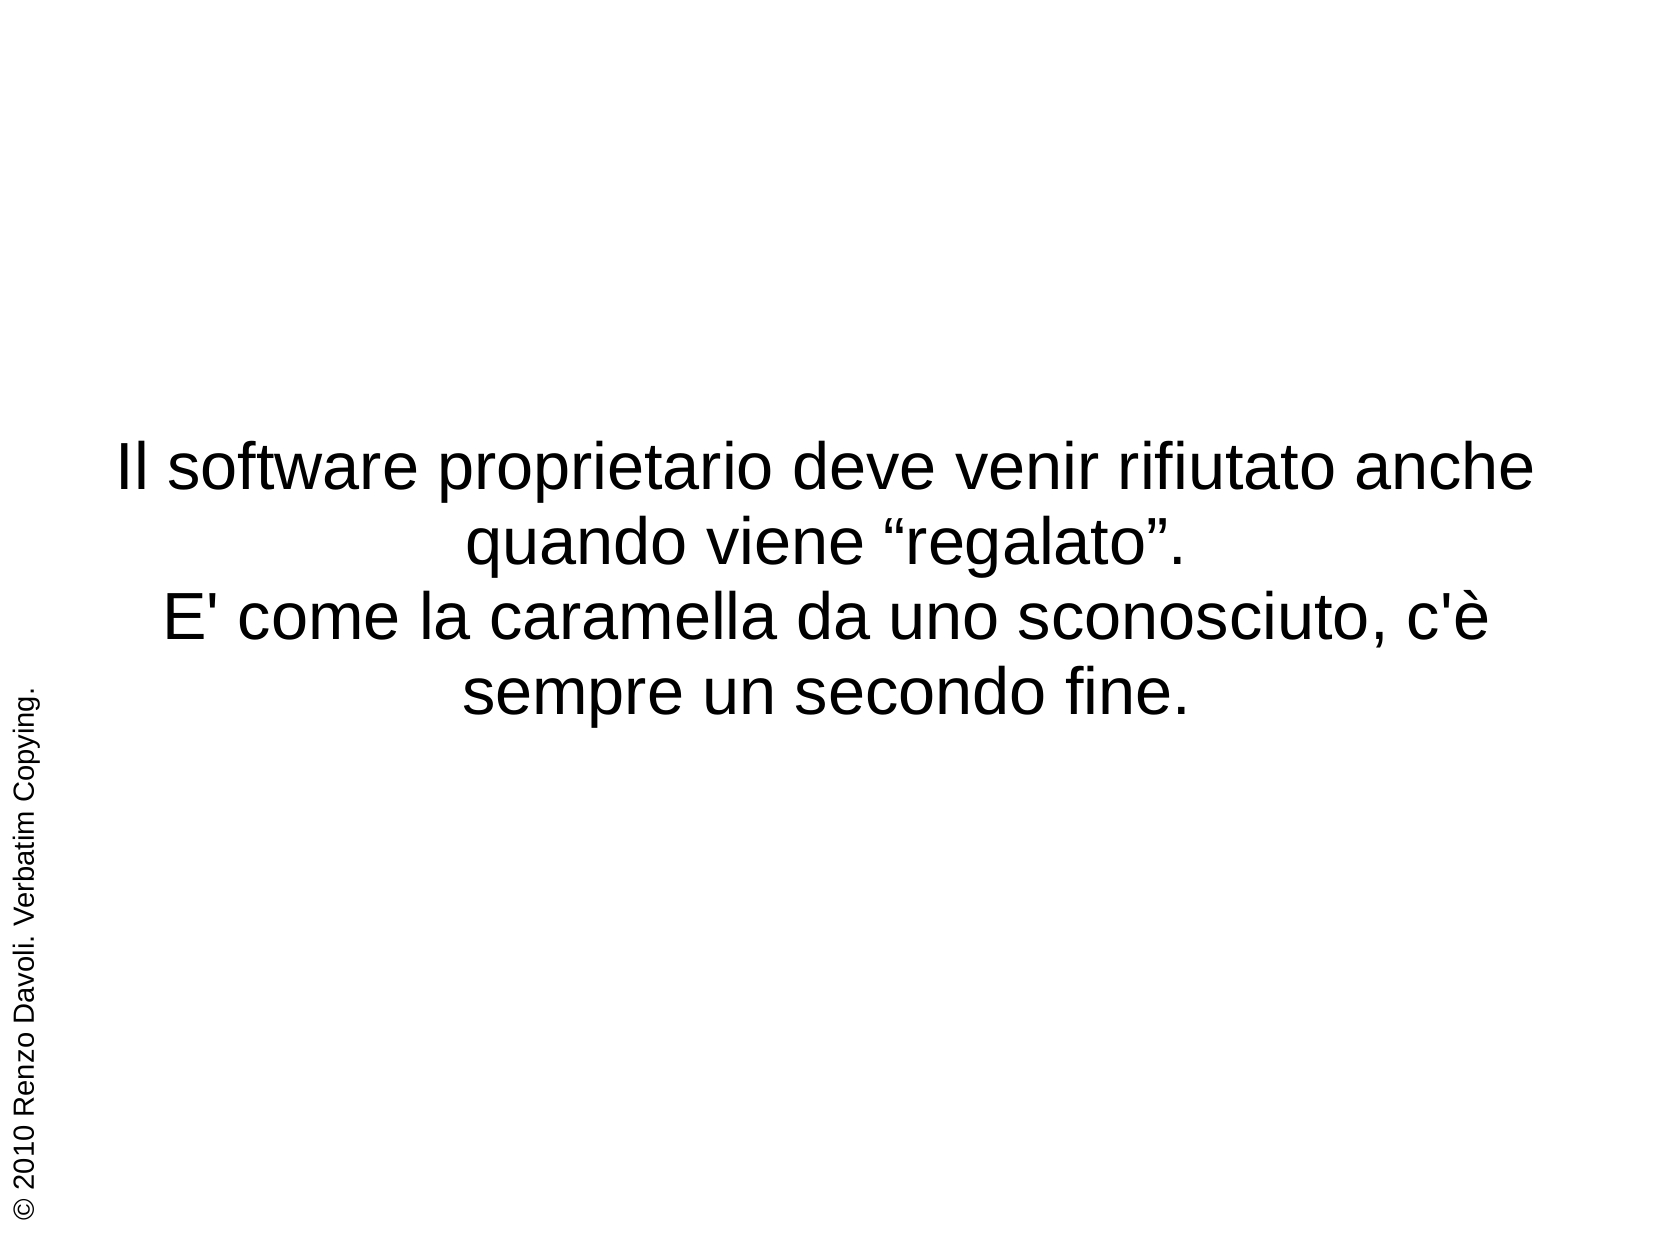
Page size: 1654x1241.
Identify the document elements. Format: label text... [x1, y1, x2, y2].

subtitle Il software proprietario deve venir rifiutato anche quando viene “regalato”. E' come la caramella da uno sconosciuto, c'è sempre un secondo fine. [82, 56, 1571, 1102]
